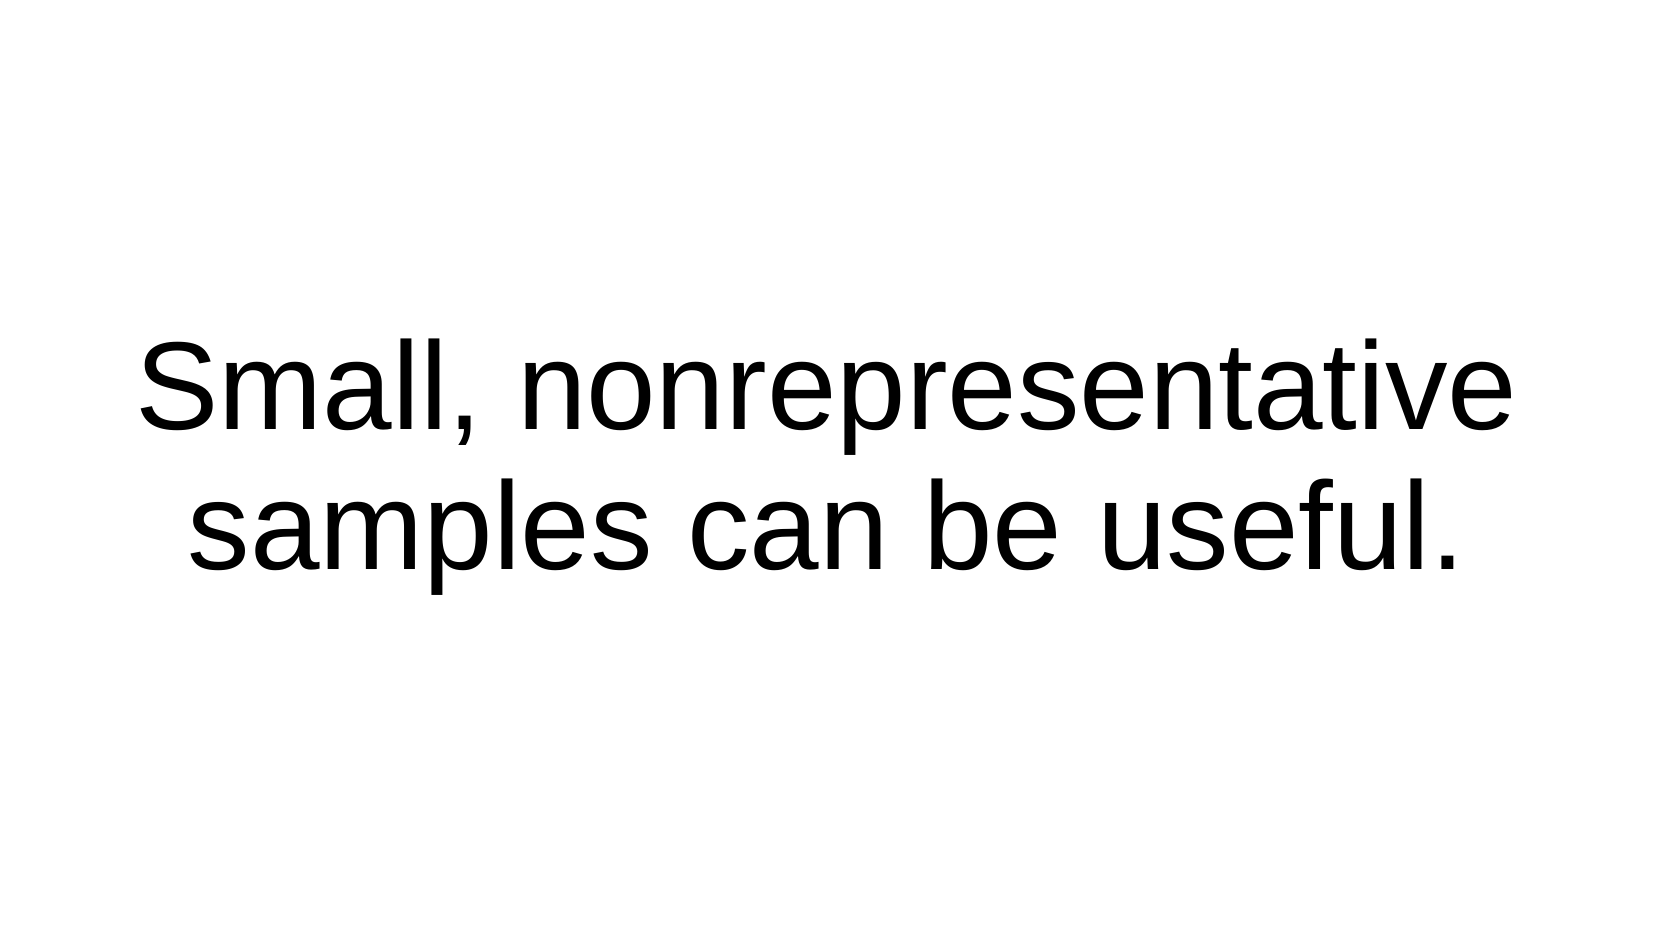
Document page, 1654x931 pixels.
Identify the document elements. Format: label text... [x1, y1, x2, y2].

title Small, nonrepresentative samples can be useful. [82, 12, 1571, 901]
